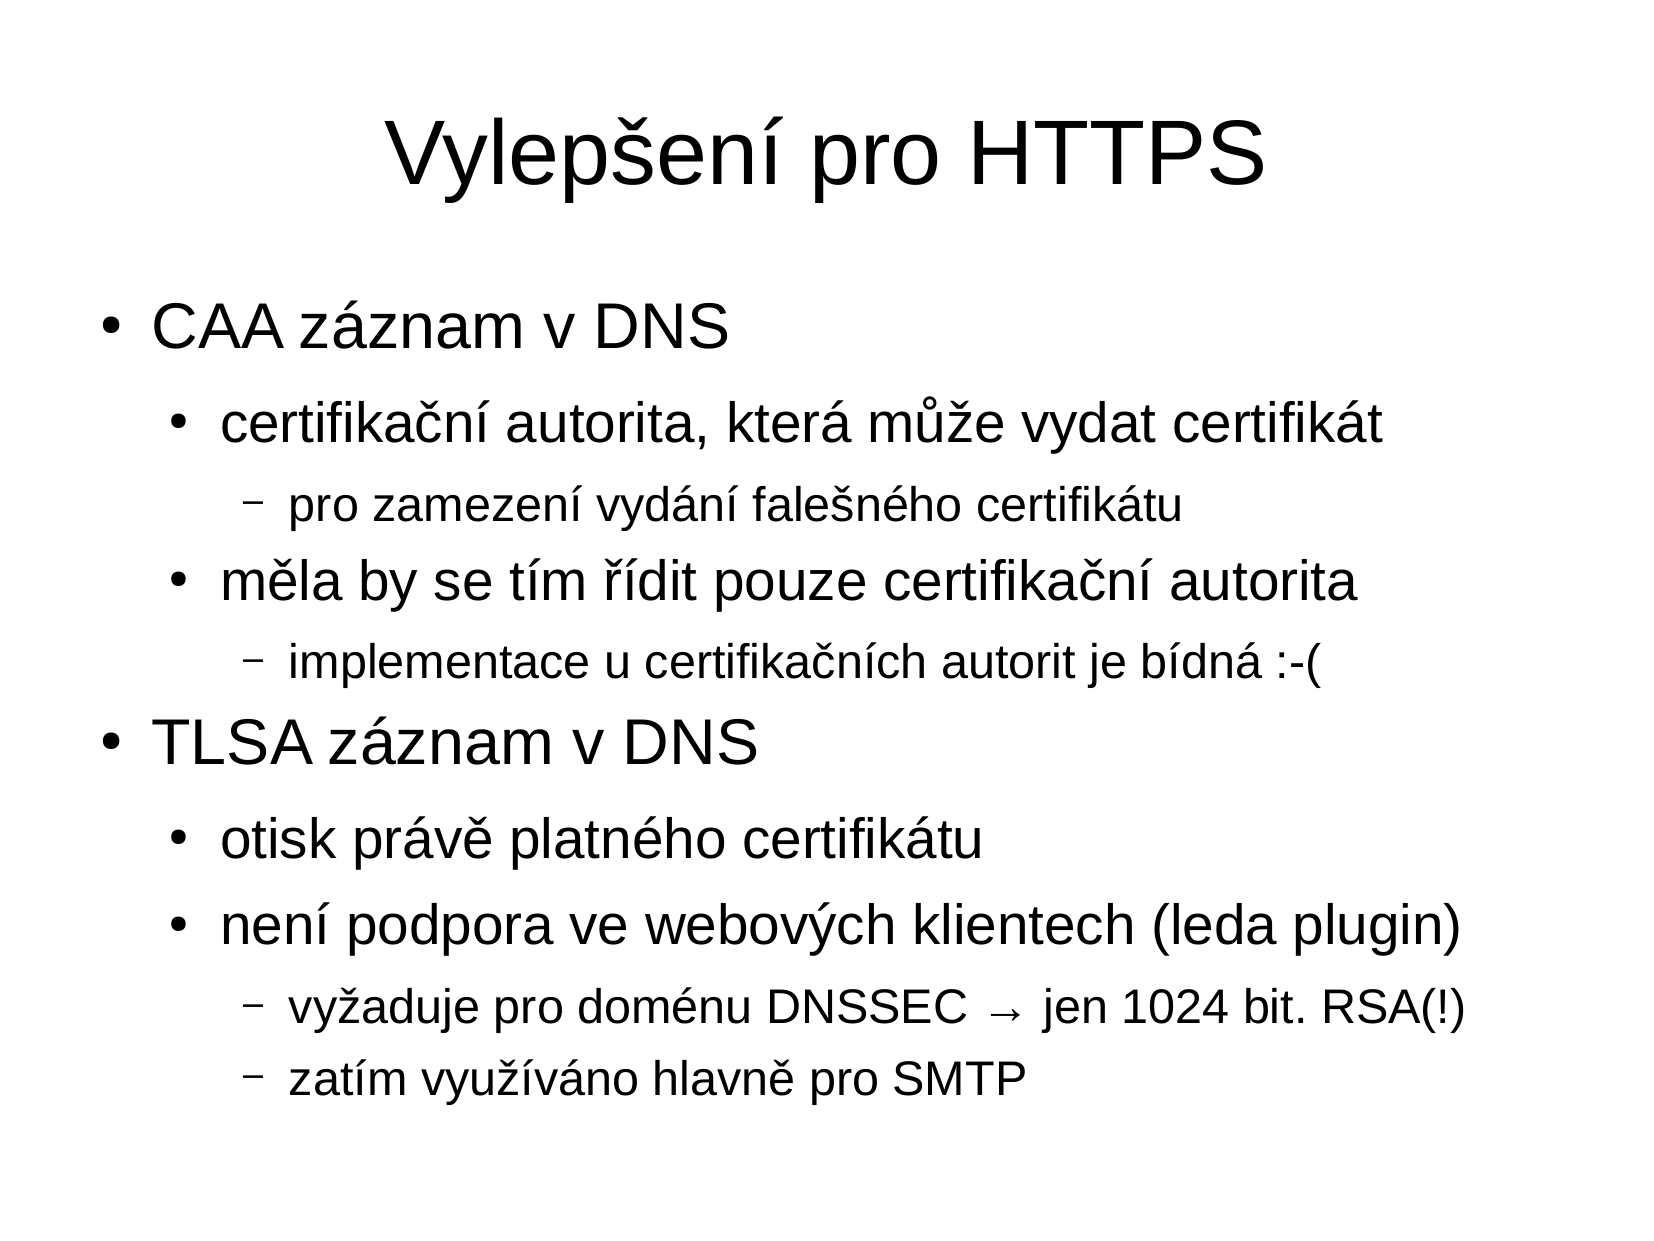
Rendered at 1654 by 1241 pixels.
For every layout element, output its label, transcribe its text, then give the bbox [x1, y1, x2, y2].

list CAA záznam v DNS certifikační autorita, která může vydat certifikát pro zamezení vydání falešného certifikátu měla by se tím řídit pouze certifikační autorita implementace u certifikačních autorit je bídná :-( TLSA záznam v DNS otisk právě platného certifikátu není podpora ve webových klientech (leda plugin) vyžaduje pro doménu DNSSEC → jen 1024 bit. RSA(!) zatím využíváno hlavně pro SMTP [82, 290, 1571, 1109]
title Vylepšení pro HTTPS [82, 49, 1571, 257]
